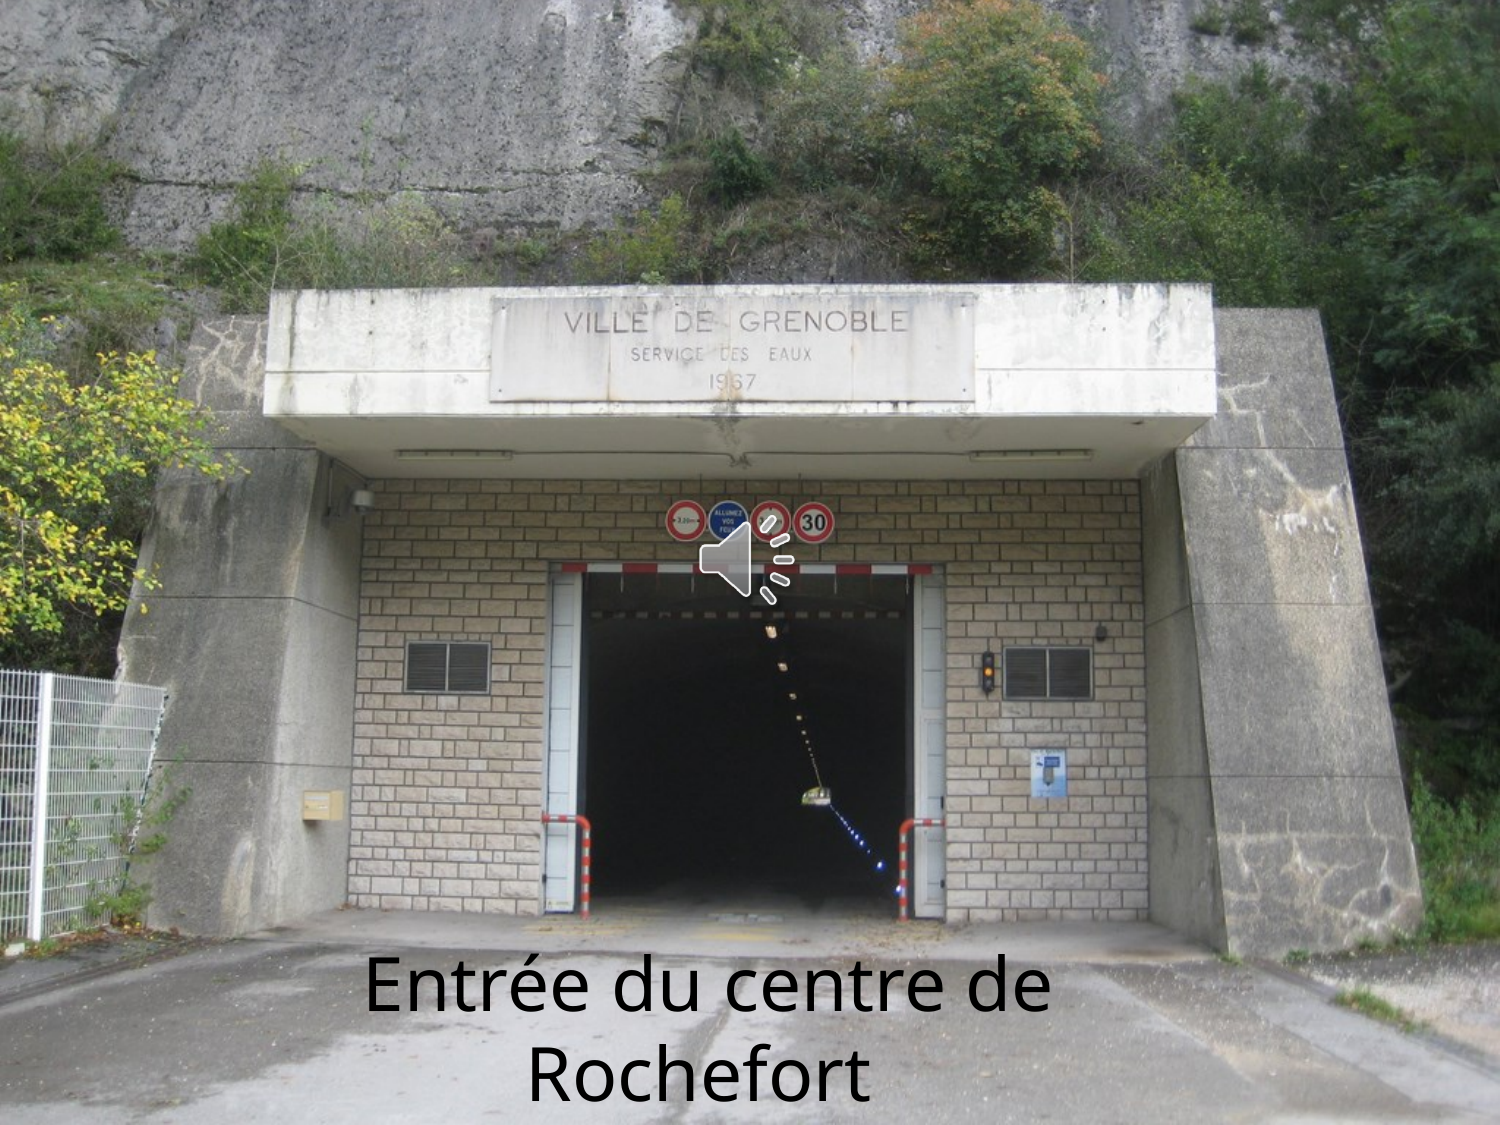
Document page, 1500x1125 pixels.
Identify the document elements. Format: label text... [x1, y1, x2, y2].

picture [0, 0, 1500, 1125]
text_box Entrée du centre de Rochefort [265, 928, 1152, 1124]
